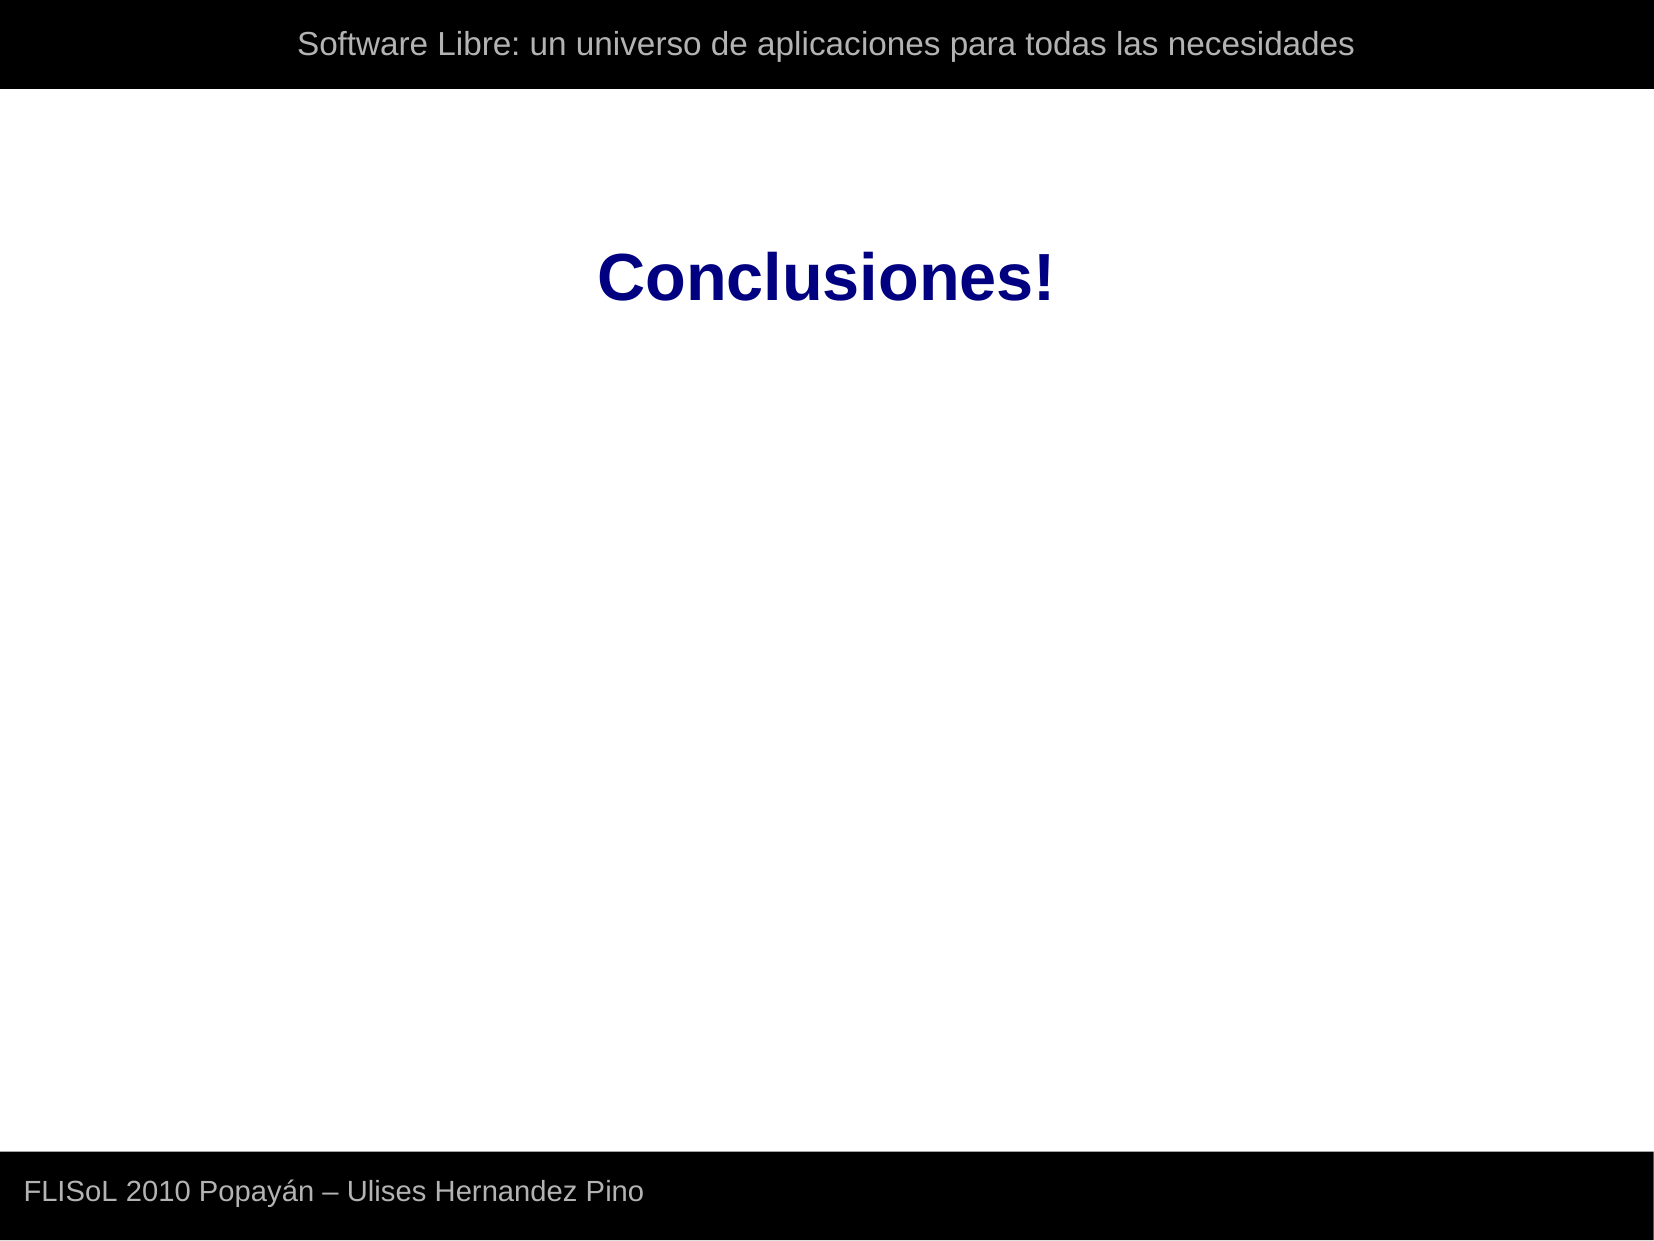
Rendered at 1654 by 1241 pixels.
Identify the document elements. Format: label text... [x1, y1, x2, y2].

subtitle Conclusiones! [82, 118, 1571, 1109]
